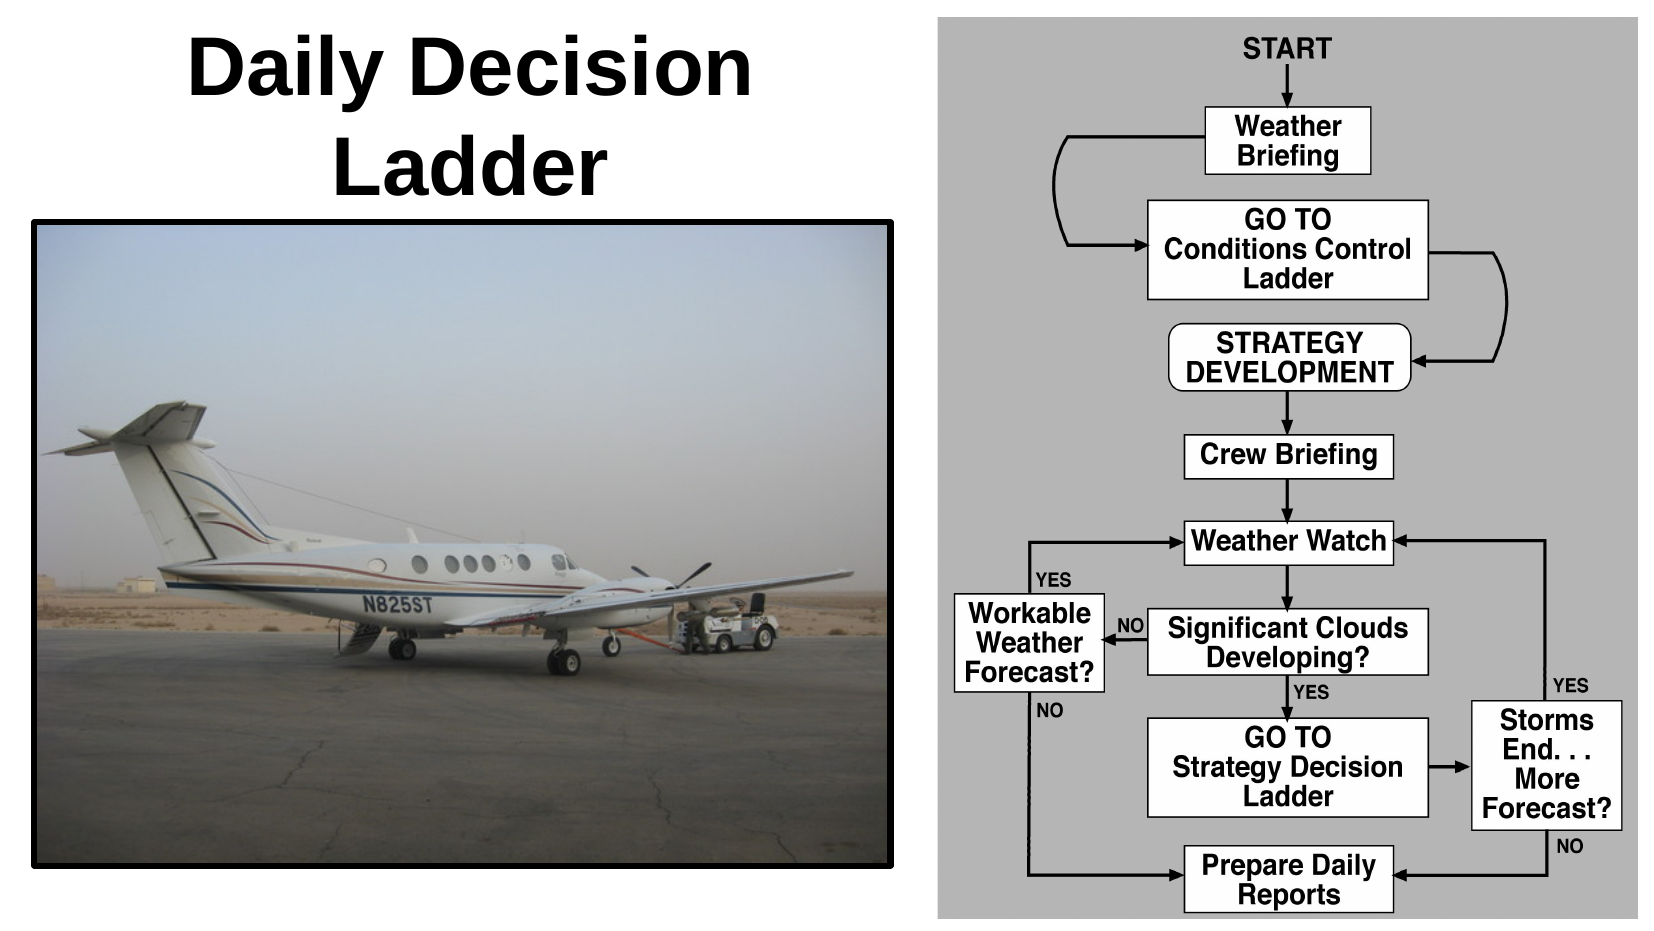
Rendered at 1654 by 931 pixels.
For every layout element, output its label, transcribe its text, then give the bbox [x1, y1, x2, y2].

title Daily Decision Ladder [112, 0, 829, 219]
picture [937, 17, 1638, 919]
picture [37, 225, 888, 863]
